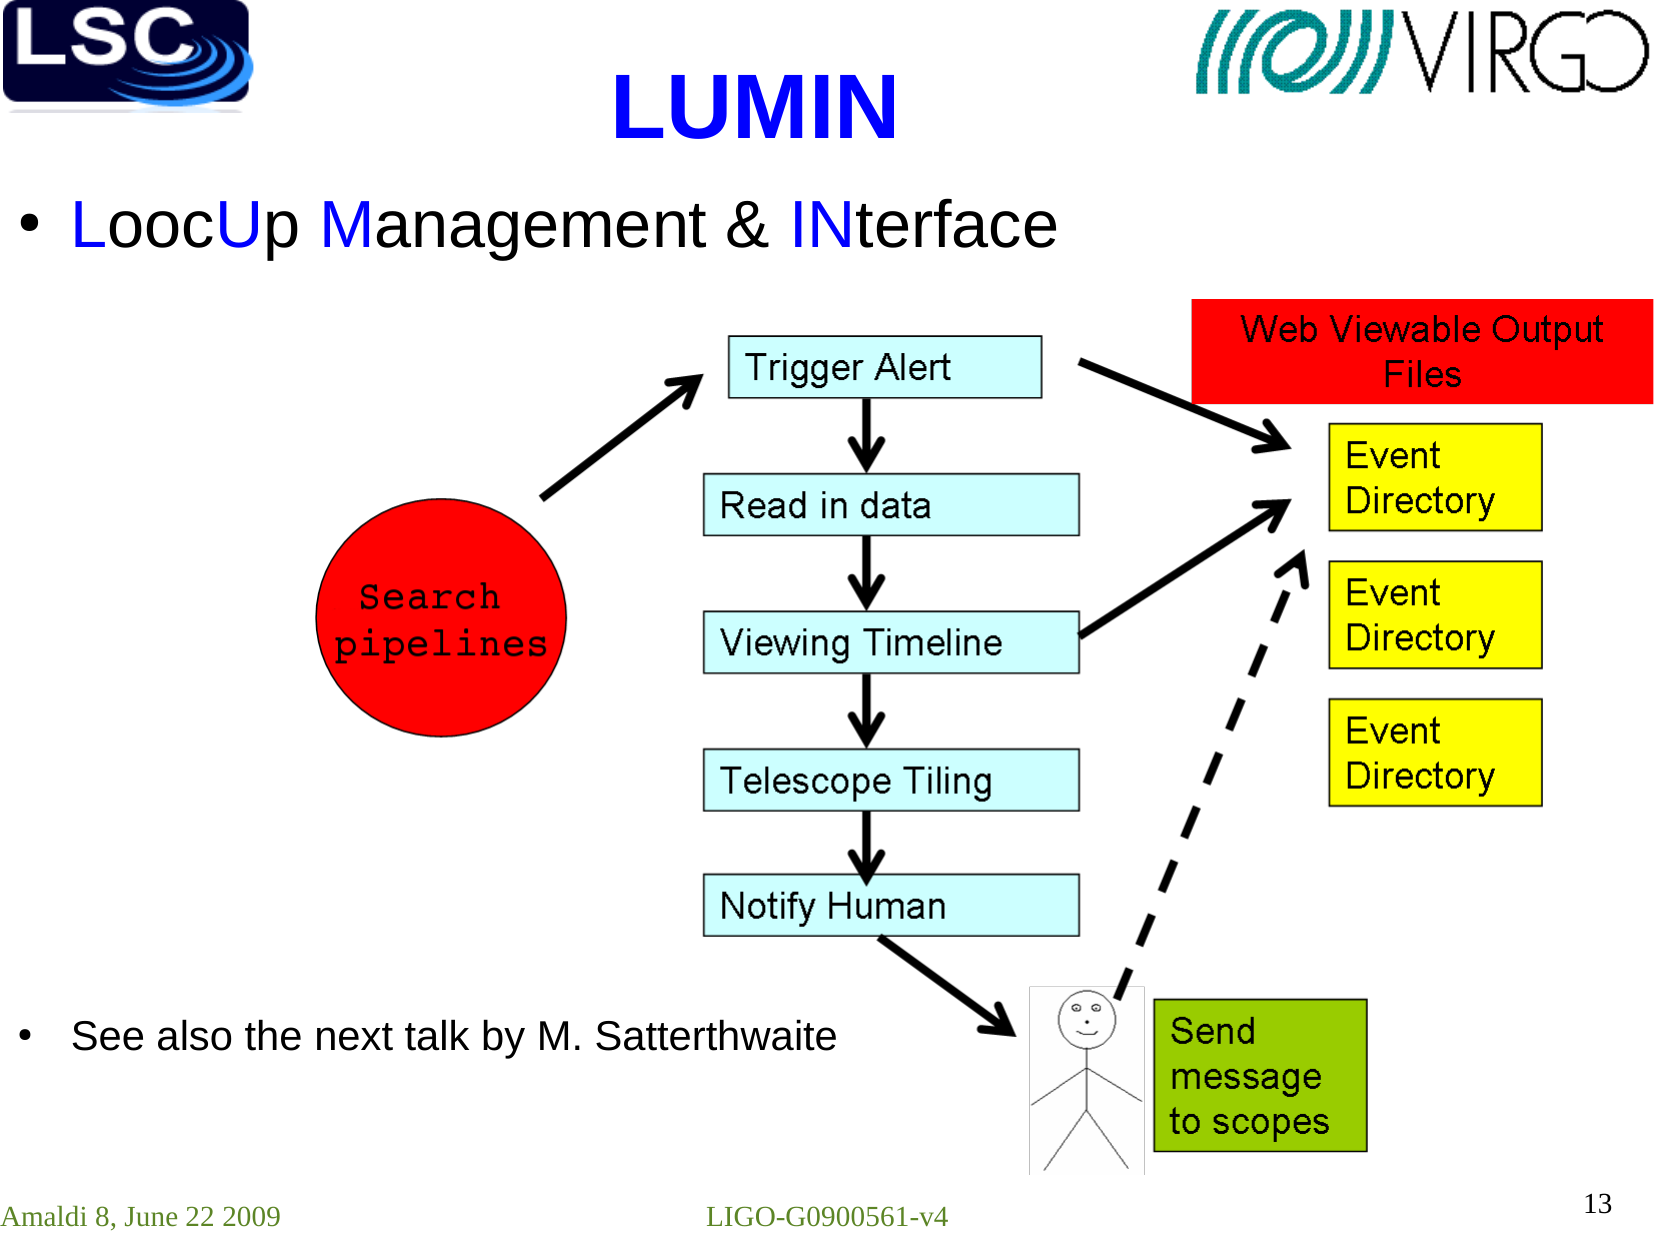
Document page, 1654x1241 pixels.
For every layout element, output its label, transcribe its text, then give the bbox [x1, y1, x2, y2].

picture [3, 0, 263, 113]
list LoocUp Management & INterface [0, 187, 1651, 413]
title LUMIN [11, 37, 1501, 176]
picture [315, 299, 1654, 1175]
list See also the next talk by M. Satterthwaite [0, 1012, 938, 1238]
picture [1184, 0, 1654, 102]
